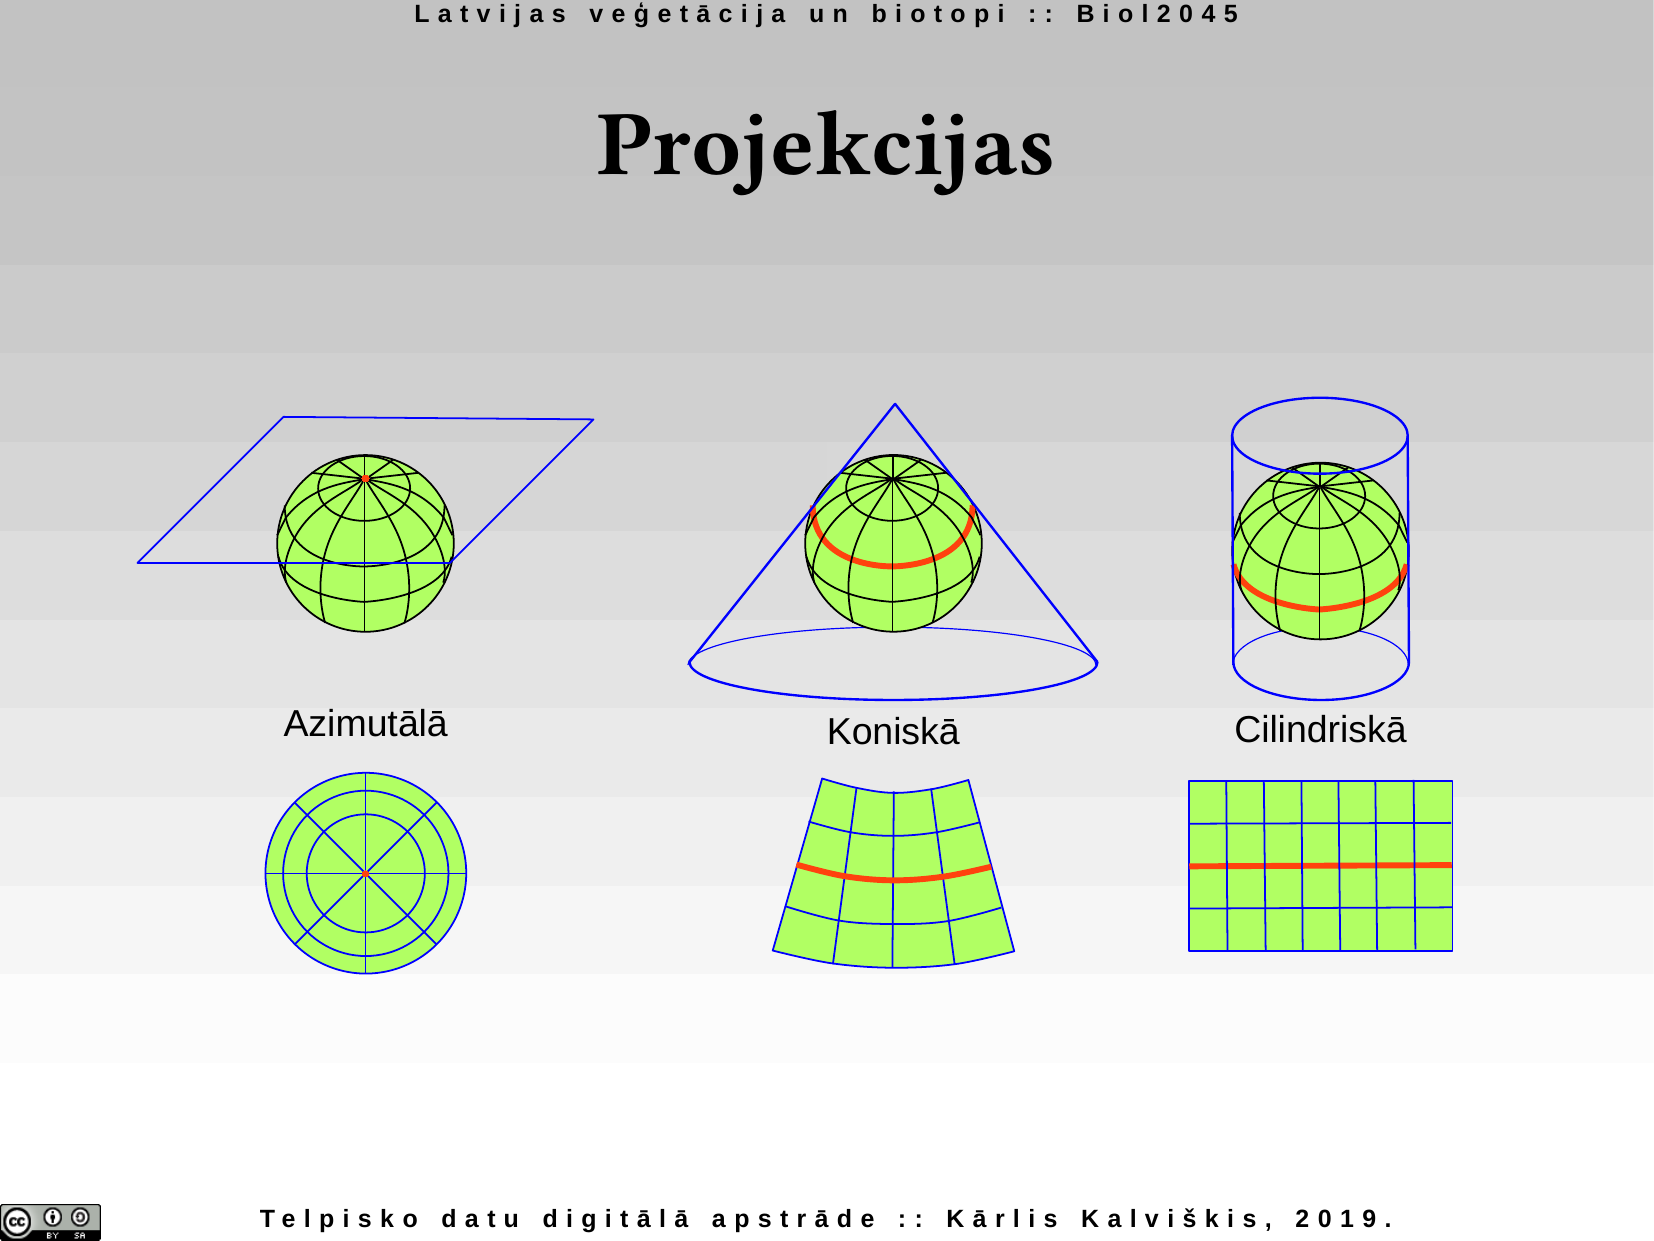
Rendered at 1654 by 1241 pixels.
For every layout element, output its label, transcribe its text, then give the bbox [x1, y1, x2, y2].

text_box [1304, 909, 1339, 951]
title Projekcijas [0, 1, 1654, 287]
text_box [1281, 473, 1312, 484]
text_box [852, 788, 892, 834]
text_box [894, 457, 915, 477]
text_box [772, 908, 837, 964]
text_box [1340, 780, 1374, 822]
text_box [265, 804, 305, 873]
text_box [933, 780, 980, 830]
text_box [366, 792, 422, 829]
text_box [1228, 869, 1264, 907]
text_box [1303, 869, 1338, 907]
text_box [805, 474, 982, 632]
text_box [1267, 909, 1301, 951]
text_box [1377, 780, 1413, 822]
text_box [1378, 909, 1453, 951]
text_box [277, 473, 454, 562]
text_box [1306, 475, 1319, 484]
text_box [1377, 824, 1413, 862]
text_box [810, 778, 855, 830]
text_box Koniskā [826, 710, 961, 753]
text_box [1228, 825, 1263, 863]
text_box [285, 818, 321, 873]
text_box [1298, 465, 1319, 472]
text_box [308, 816, 423, 931]
picture [0, 287, 1654, 1241]
text_box [921, 459, 945, 473]
text_box [1188, 910, 1226, 951]
text_box [1341, 869, 1375, 906]
text_box [410, 817, 447, 873]
text_box [366, 918, 421, 955]
text_box [296, 934, 365, 974]
text_box [1269, 472, 1285, 480]
text_box Cilindriskā [1234, 708, 1407, 751]
text_box [1266, 825, 1301, 863]
text_box [410, 874, 447, 929]
text_box [320, 457, 409, 519]
text_box [1341, 909, 1376, 951]
text_box [894, 880, 947, 923]
text_box [265, 874, 305, 943]
text_box [939, 824, 991, 873]
text_box [380, 456, 392, 460]
text_box [945, 868, 1015, 965]
text_box [798, 823, 849, 872]
text_box [1228, 780, 1337, 822]
text_box [1229, 910, 1264, 951]
text_box [1303, 825, 1338, 862]
text_box [847, 834, 892, 877]
text_box [296, 772, 467, 943]
text_box [895, 834, 941, 877]
text_box Azimutālā [283, 702, 448, 745]
text_box [1321, 475, 1334, 484]
text_box [848, 476, 937, 519]
text_box [785, 868, 843, 919]
text_box [854, 463, 885, 476]
text_box [1234, 480, 1407, 640]
text_box [895, 789, 935, 834]
text_box [326, 463, 356, 476]
text_box [840, 880, 892, 923]
text_box [1340, 825, 1375, 862]
text_box [313, 459, 337, 472]
text_box [310, 918, 365, 955]
text_box [1266, 869, 1301, 907]
text_box [844, 459, 865, 472]
text_box [1188, 780, 1226, 907]
text_box [1328, 473, 1357, 484]
text_box [1415, 780, 1453, 906]
text_box [1354, 471, 1372, 480]
text_box [1378, 869, 1414, 906]
text_box [817, 479, 832, 498]
text_box [285, 874, 321, 929]
text_box [1321, 465, 1342, 472]
text_box [310, 792, 365, 829]
text_box [908, 456, 920, 460]
text_box [394, 459, 417, 473]
text_box [894, 923, 953, 968]
text_box [902, 464, 930, 476]
text_box [366, 935, 436, 974]
text_box [870, 457, 892, 477]
text_box [834, 922, 891, 968]
text_box [1275, 483, 1364, 527]
text_box [374, 464, 402, 476]
text_box [279, 564, 452, 632]
